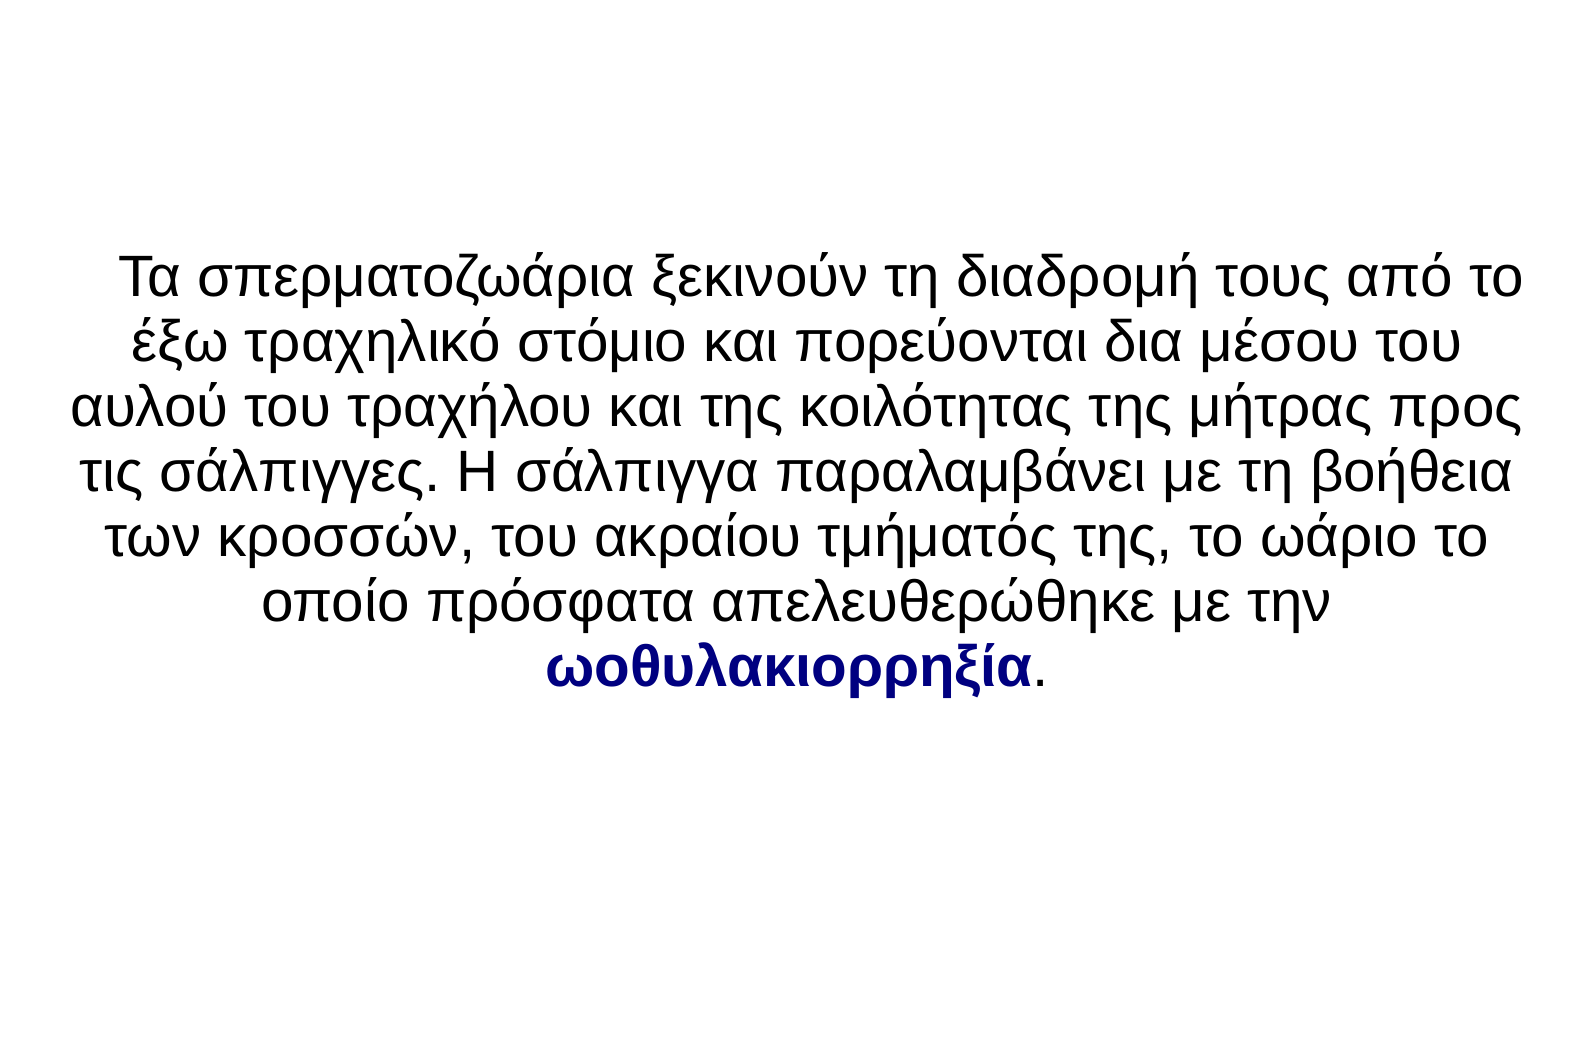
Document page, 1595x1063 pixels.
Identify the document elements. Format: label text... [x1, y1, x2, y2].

text_box Τα σπερματοζωάρια ξεκινούν τη διαδρομή τους από το έξω τραχηλικό στόμιο και πορεύονται δια μέσου του αυλού του τραχήλου και της κοιλότητας της μήτρας προς τις σάλπιγγες. Η σάλπιγγα παραλαμβάνει με τη βοήθεια των κροσσών, του ακραίου τμήματός της, το ωάριο το οποίο πρόσφατα απελευθερώθηκε με την ωοθυλακιορρηξία. [29, 236, 1565, 796]
